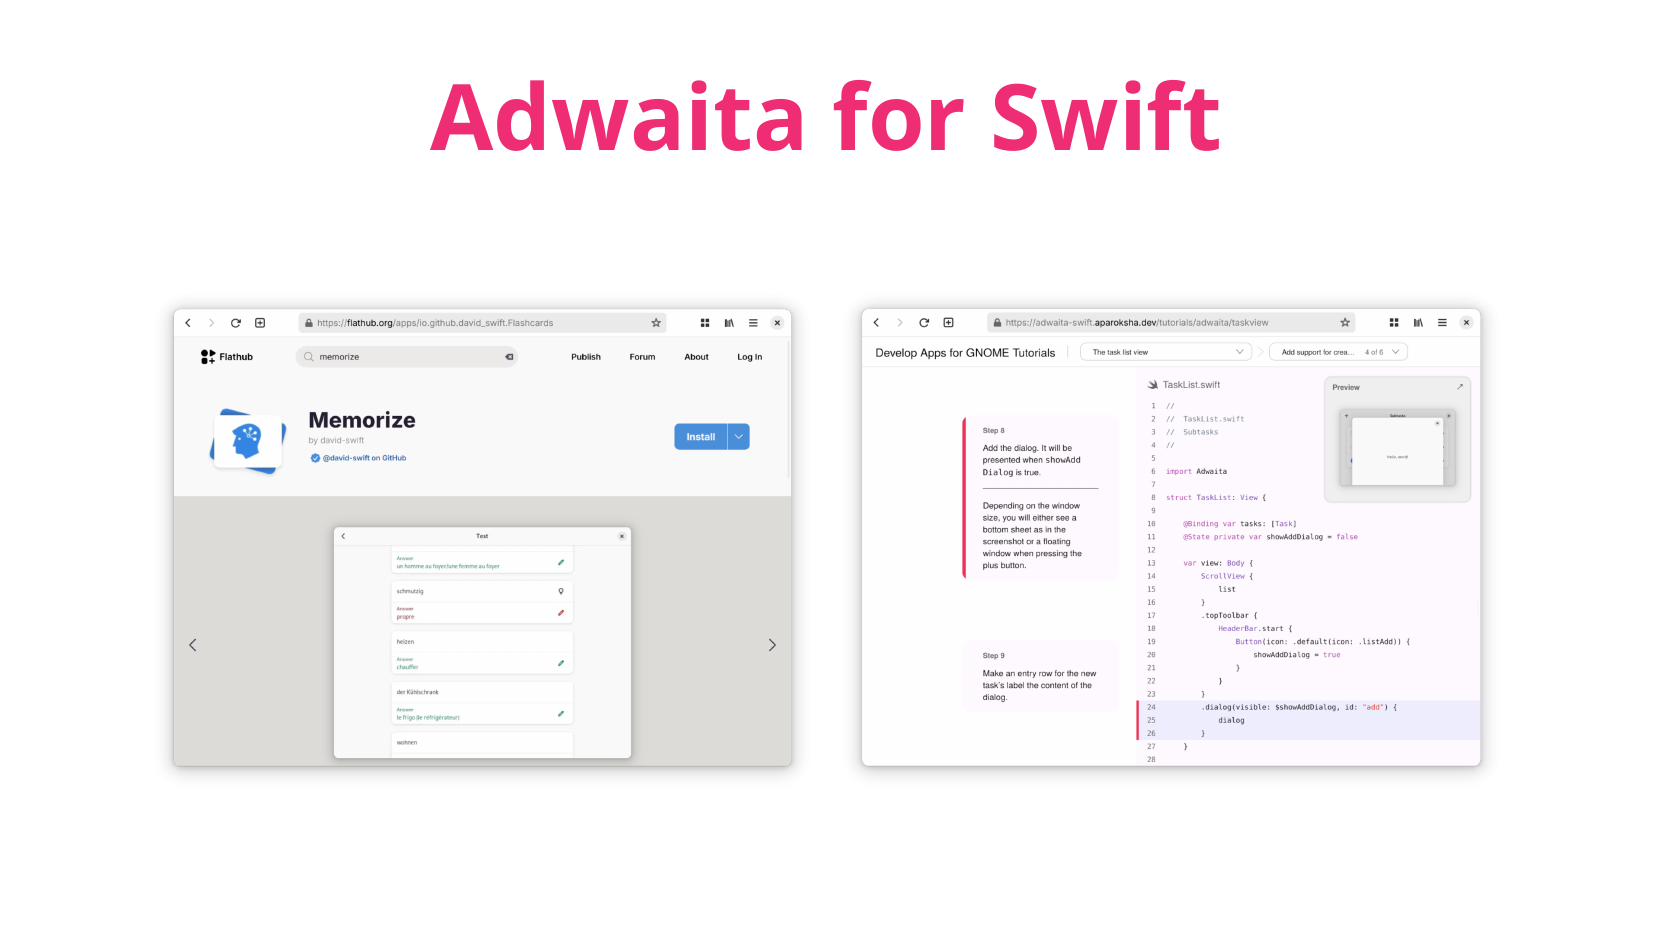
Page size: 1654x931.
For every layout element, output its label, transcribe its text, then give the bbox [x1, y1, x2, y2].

title Adwaita for Swift [82, 37, 1571, 193]
picture [137, 276, 1517, 806]
